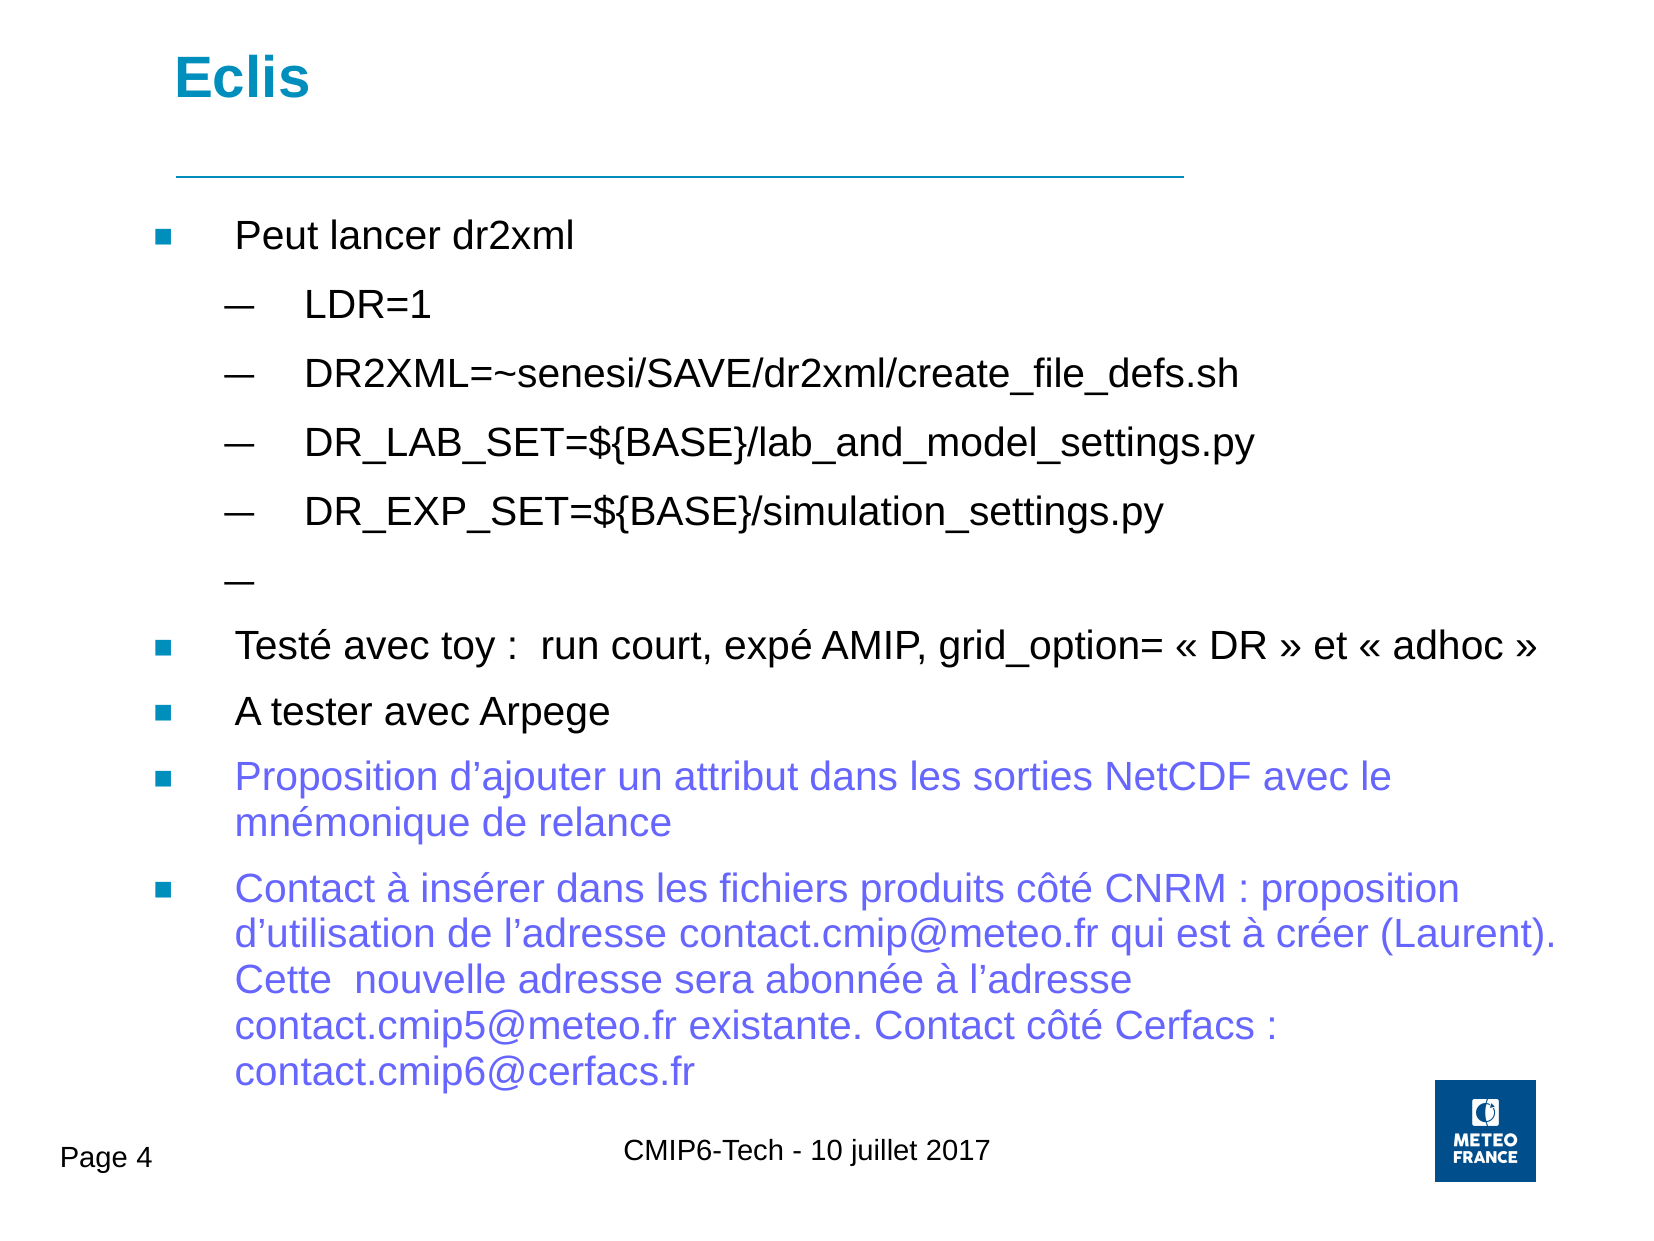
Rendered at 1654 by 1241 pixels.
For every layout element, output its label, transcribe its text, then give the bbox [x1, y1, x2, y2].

list Peut lancer dr2xml LDR=1 DR2XML=~senesi/SAVE/dr2xml/create_file_defs.sh DR_LAB_SET=${BASE}/lab_and_model_settings.py DR_EXP_SET=${BASE}/simulation_settings.py Testé avec toy : run court, expé AMIP, grid_option= « DR » et « adhoc » A tester avec Arpege Proposition d’ajouter un attribut dans les sorties NetCDF avec le mnémonique de relance Contact à insérer dans les fichiers produits côté CNRM : proposition d’utilisation de l’adresse contact.cmip@meteo.fr qui est à créer (Laurent). Cette nouvelle adresse sera abonnée à l’adresse contact.cmip5@meteo.fr existante. Contact côté Cerfacs : contact.cmip6@cerfacs.fr [136, 212, 1571, 1110]
picture [1435, 1110, 1536, 1182]
title Eclis [174, 0, 1654, 156]
